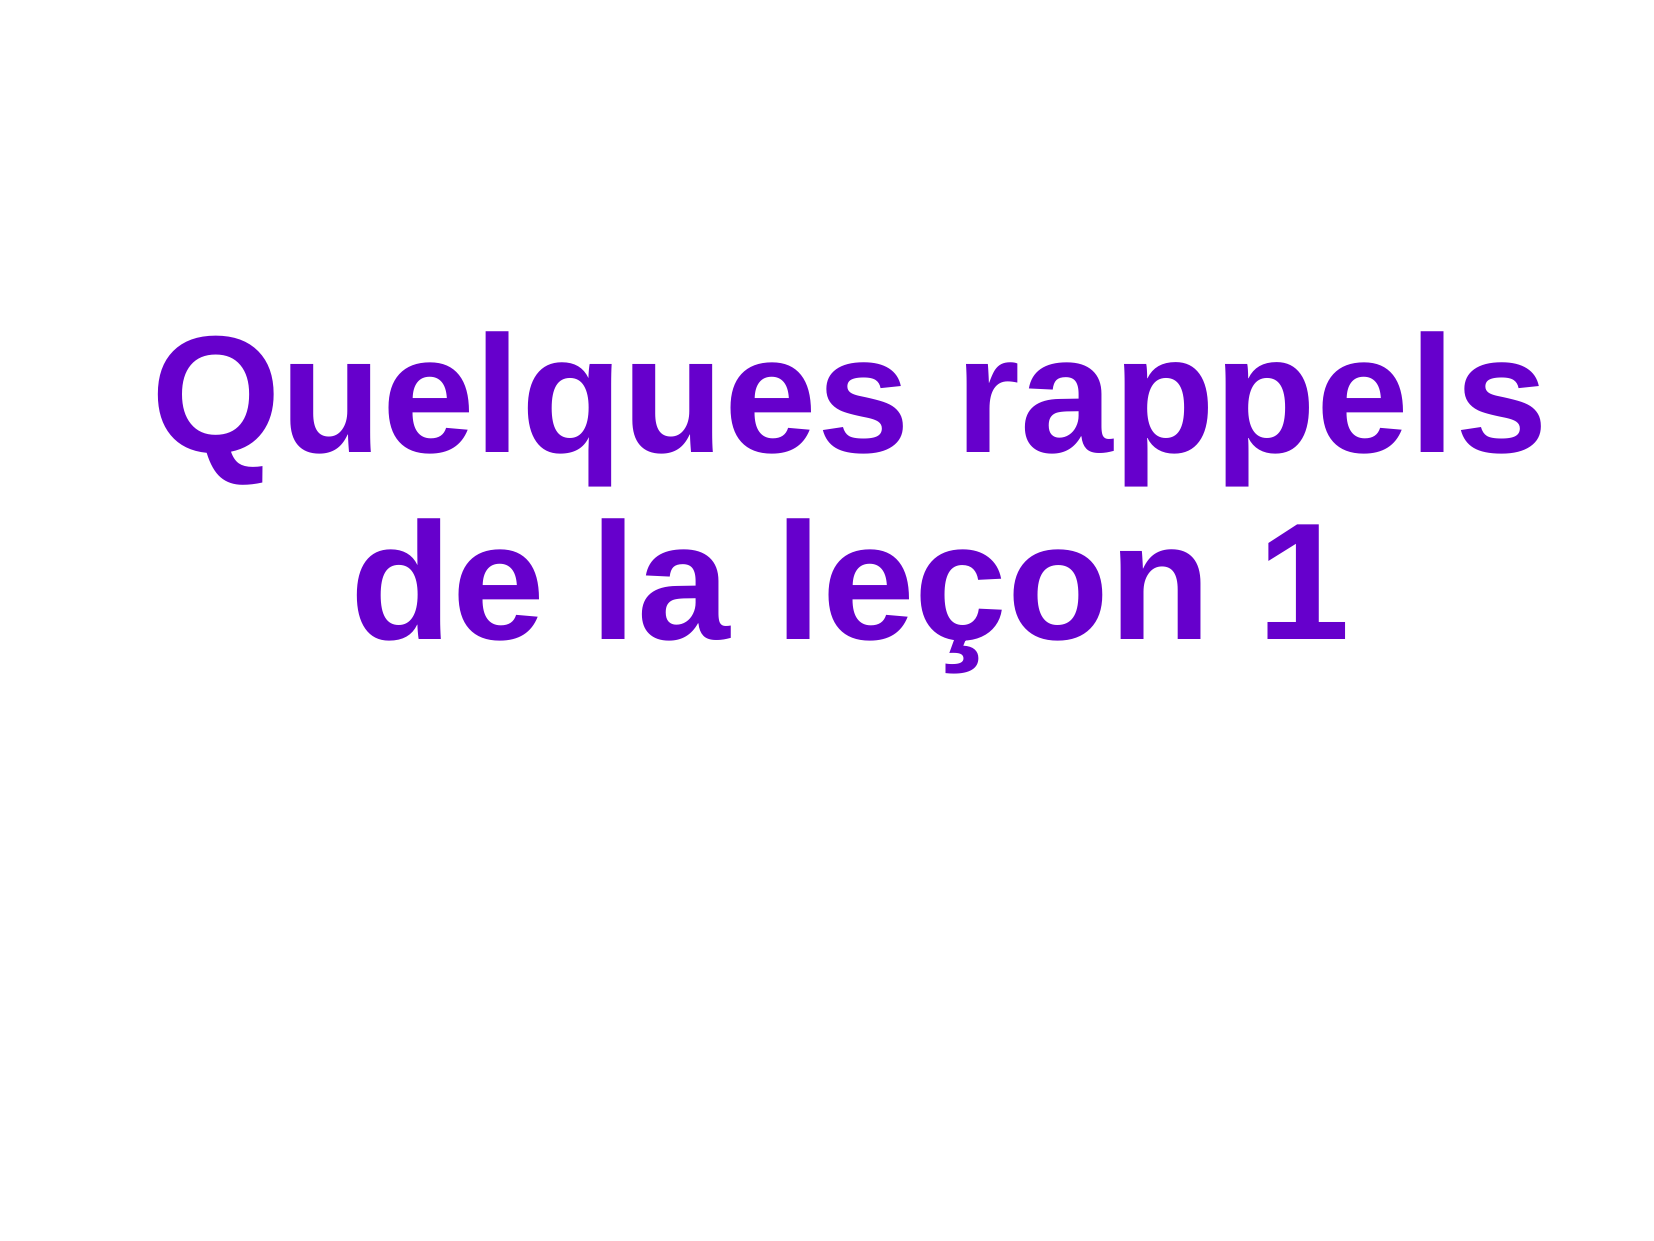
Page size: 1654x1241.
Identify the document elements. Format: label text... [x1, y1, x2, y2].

title Quelques rappels de la leçon 1 [106, 208, 1595, 768]
